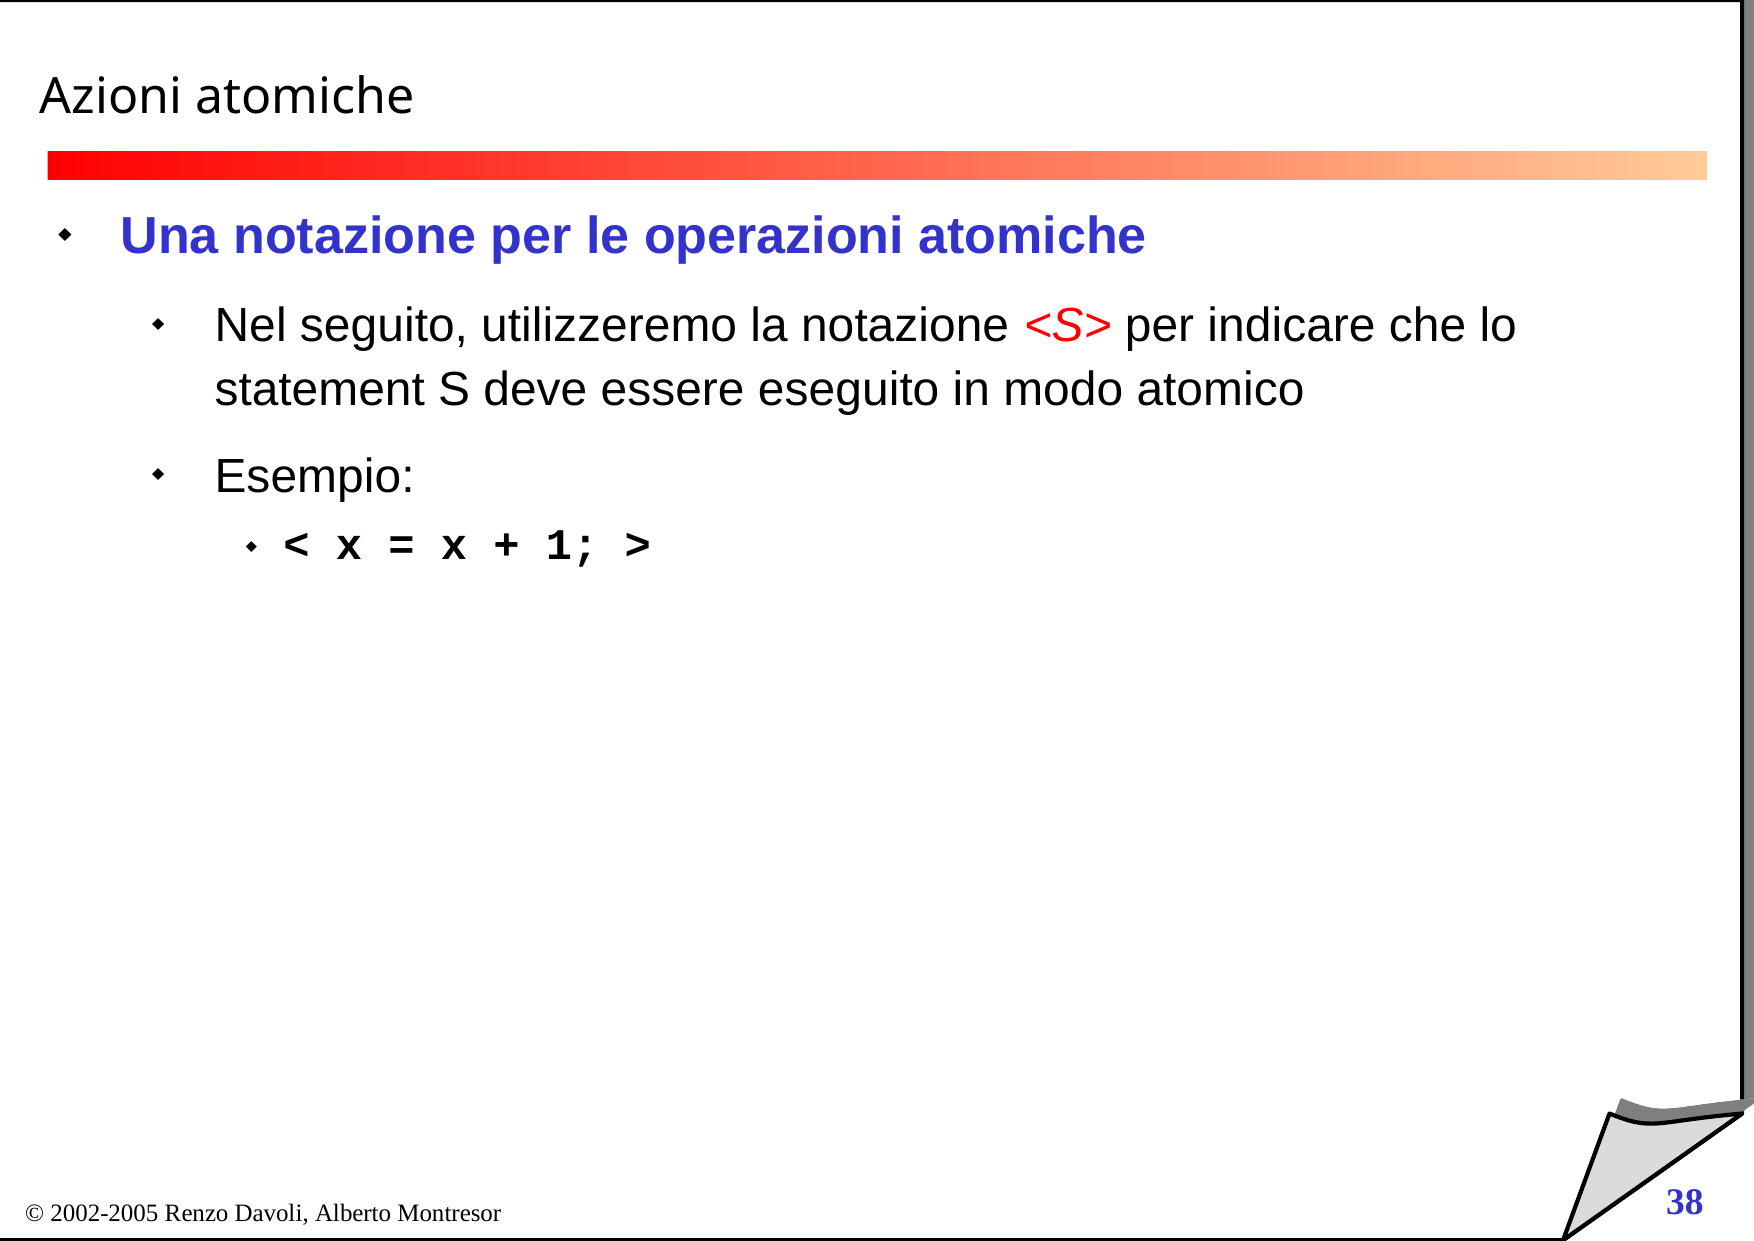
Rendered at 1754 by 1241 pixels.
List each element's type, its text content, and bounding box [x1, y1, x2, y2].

list Una notazione per le operazioni atomiche Nel seguito, utilizzeremo la notazione <S> per indicare che lo statement S deve essere eseguito in modo atomico Esempio: < x = x + 1; > [58, 206, 1696, 815]
title Azioni atomiche [39, 49, 1713, 144]
